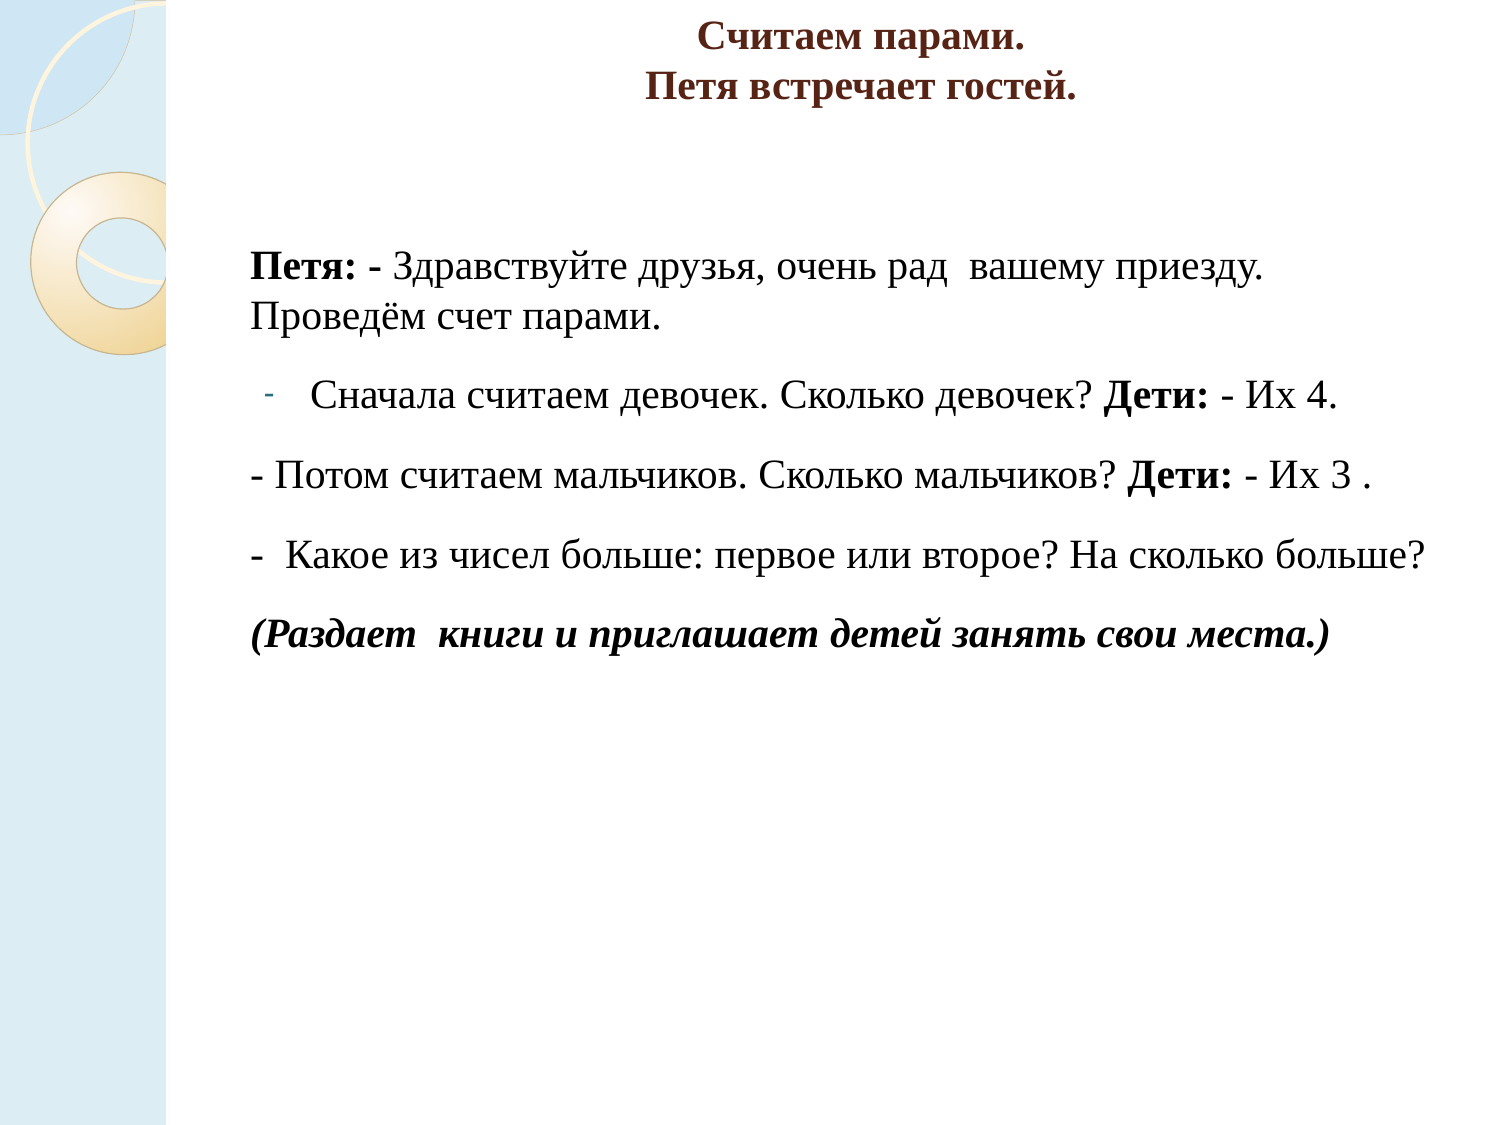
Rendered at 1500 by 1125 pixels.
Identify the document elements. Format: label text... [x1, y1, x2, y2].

list Петя: - Здравствуйте друзья, очень рад вашему приезду. Проведём счет парами. Сначала считаем девочек. Сколько девочек? Дети: - Их 4. - Потом считаем мальчиков. Сколько мальчиков? Дети: - Их 3 . - Какое из чисел больше: первое или второе? На сколько больше? (Раздает книги и приглашает детей занять свои места.) [235, 230, 1466, 748]
title Считаем парами. Петя встречает гостей. [246, 0, 1477, 129]
